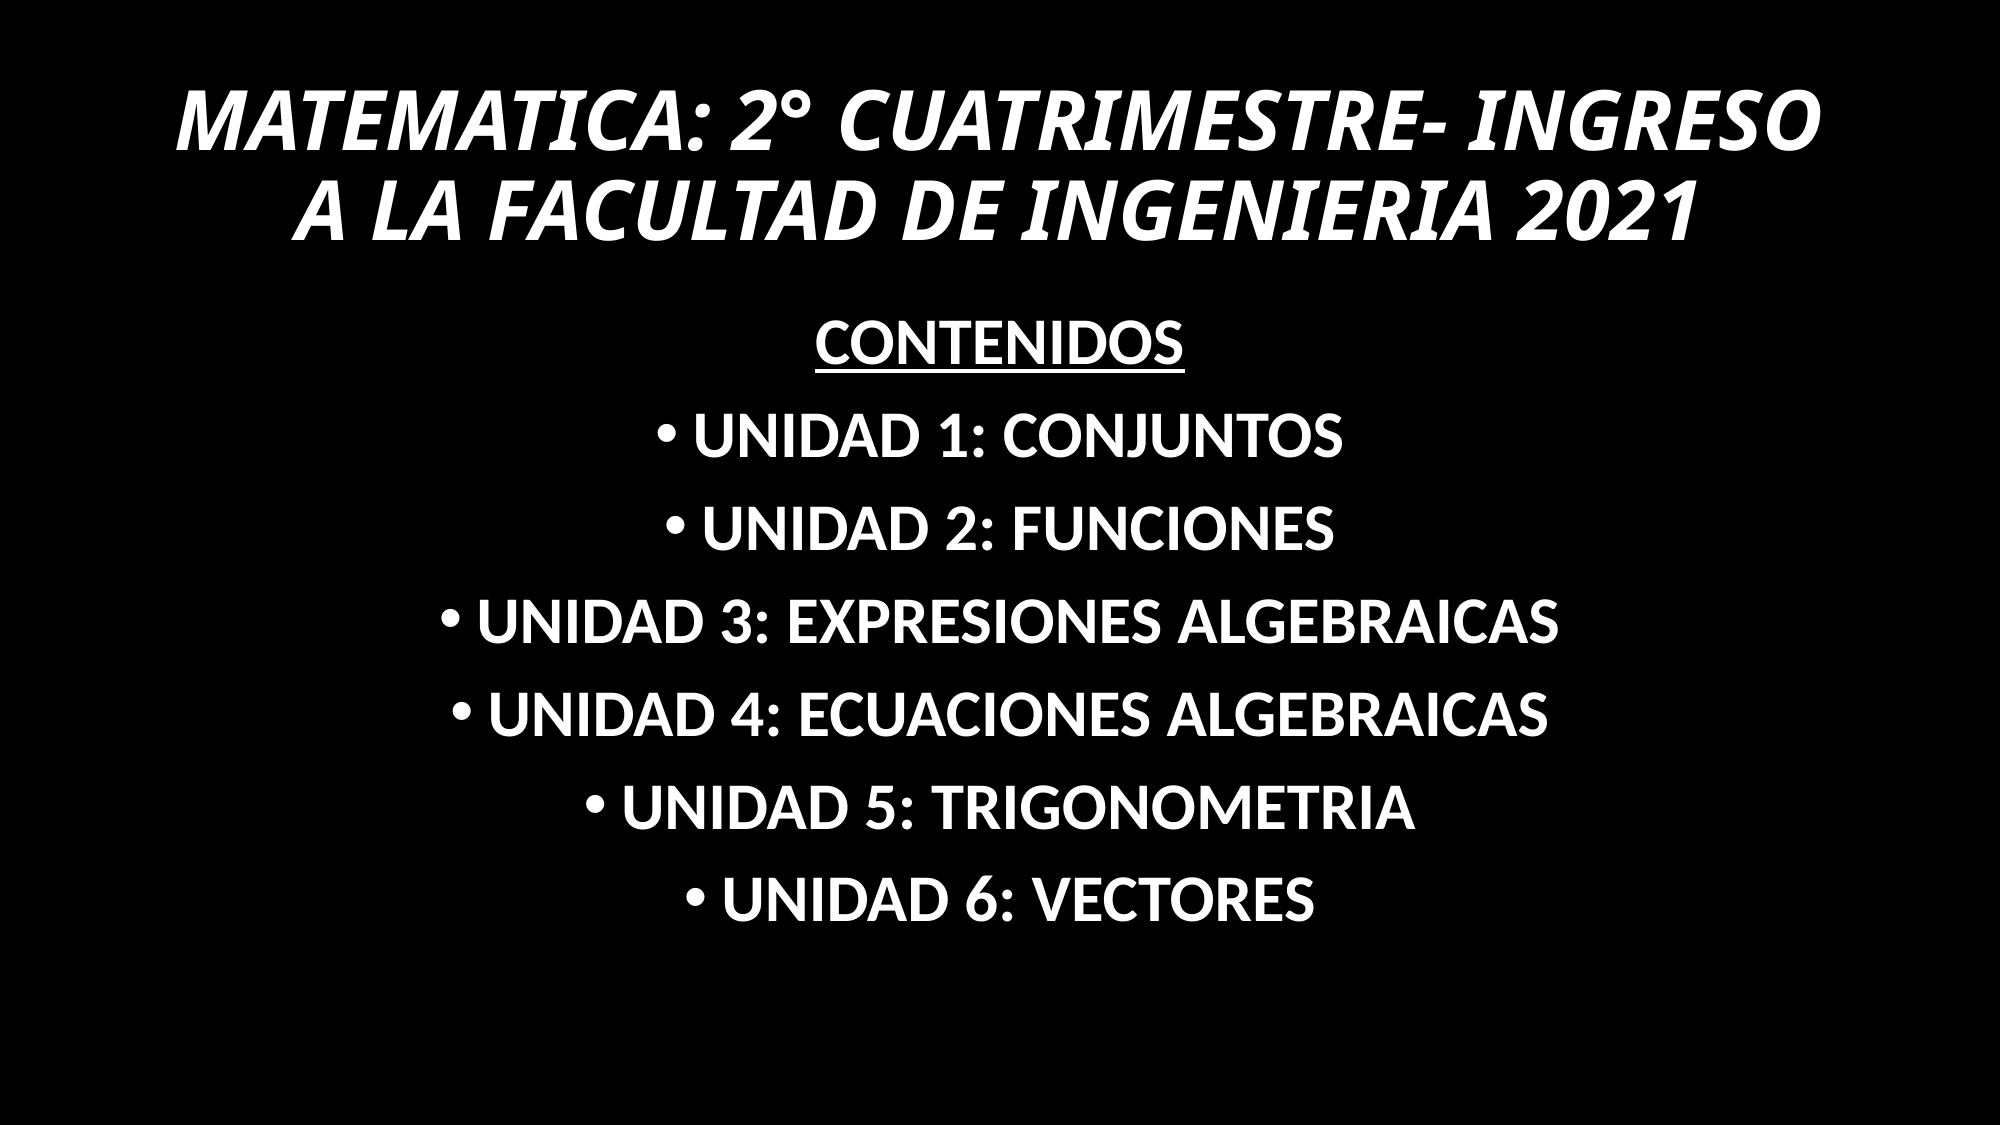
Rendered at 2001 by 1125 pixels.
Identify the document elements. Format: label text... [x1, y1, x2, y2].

list CONTENIDOS UNIDAD 1: CONJUNTOS UNIDAD 2: FUNCIONES UNIDAD 3: EXPRESIONES ALGEBRAICAS UNIDAD 4: ECUACIONES ALGEBRAICAS UNIDAD 5: TRIGONOMETRIA UNIDAD 6: VECTORES [137, 299, 1863, 1014]
title MATEMATICA: 2° CUATRIMESTRE- INGRESO A LA FACULTAD DE INGENIERIA 2021 [137, 59, 1863, 278]
